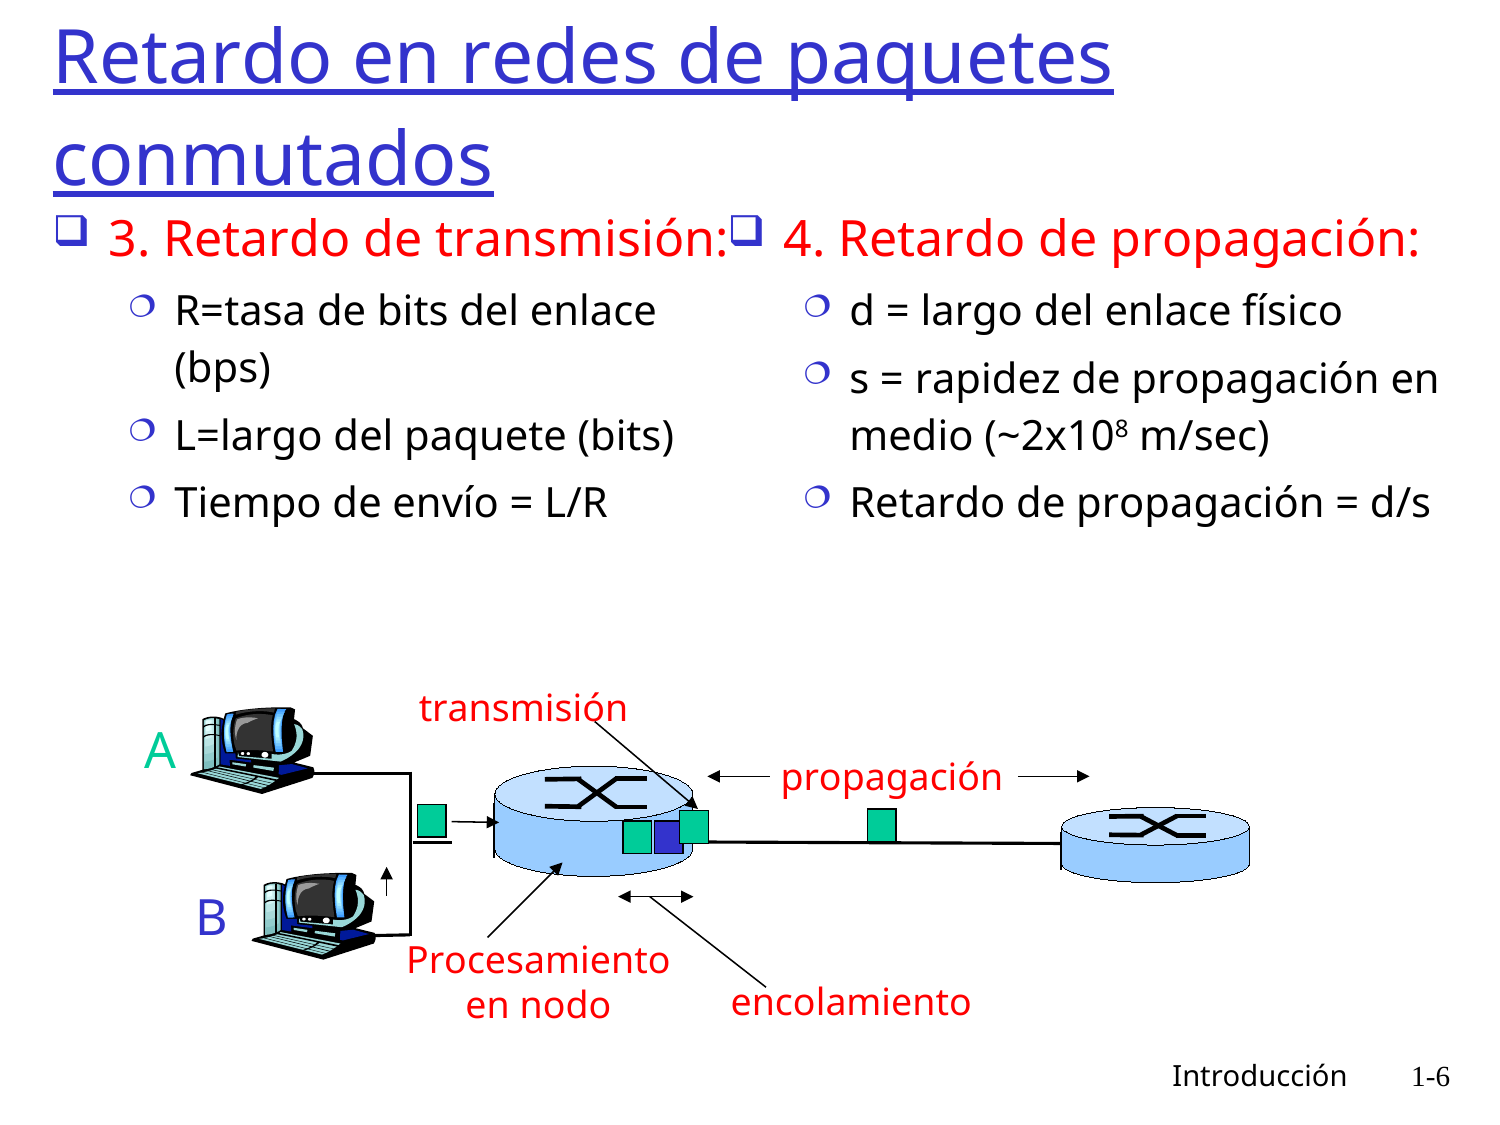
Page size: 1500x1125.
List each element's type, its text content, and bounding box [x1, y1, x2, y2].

text_box Procesamiento en nodo [391, 928, 686, 1034]
text_box propagación [765, 745, 1019, 806]
text_box [1061, 828, 1250, 883]
list 4. Retardo de propagación: d = largo del enlace físico s = rapidez de propagación en medio (~2x108 m/sec) Retardo de propagación = d/s [712, 195, 1500, 563]
title Retardo en redes de paquetes conmutados [37, 10, 1463, 195]
text_box Introducción [887, 1050, 1362, 1125]
text_box [494, 795, 693, 877]
text_box encolamiento [715, 970, 988, 1031]
list 3. Retardo de transmisión: R=tasa de bits del enlace (bps) L=largo del paquete (bits) Tiempo de envío = L/R [37, 195, 751, 638]
picture [190, 706, 317, 794]
text_box B [181, 877, 244, 954]
text_box A [130, 710, 192, 786]
picture [251, 872, 378, 960]
text_box [417, 804, 447, 838]
text_box transmisión [404, 676, 644, 738]
text_box 1-<number> [1362, 1050, 1466, 1125]
